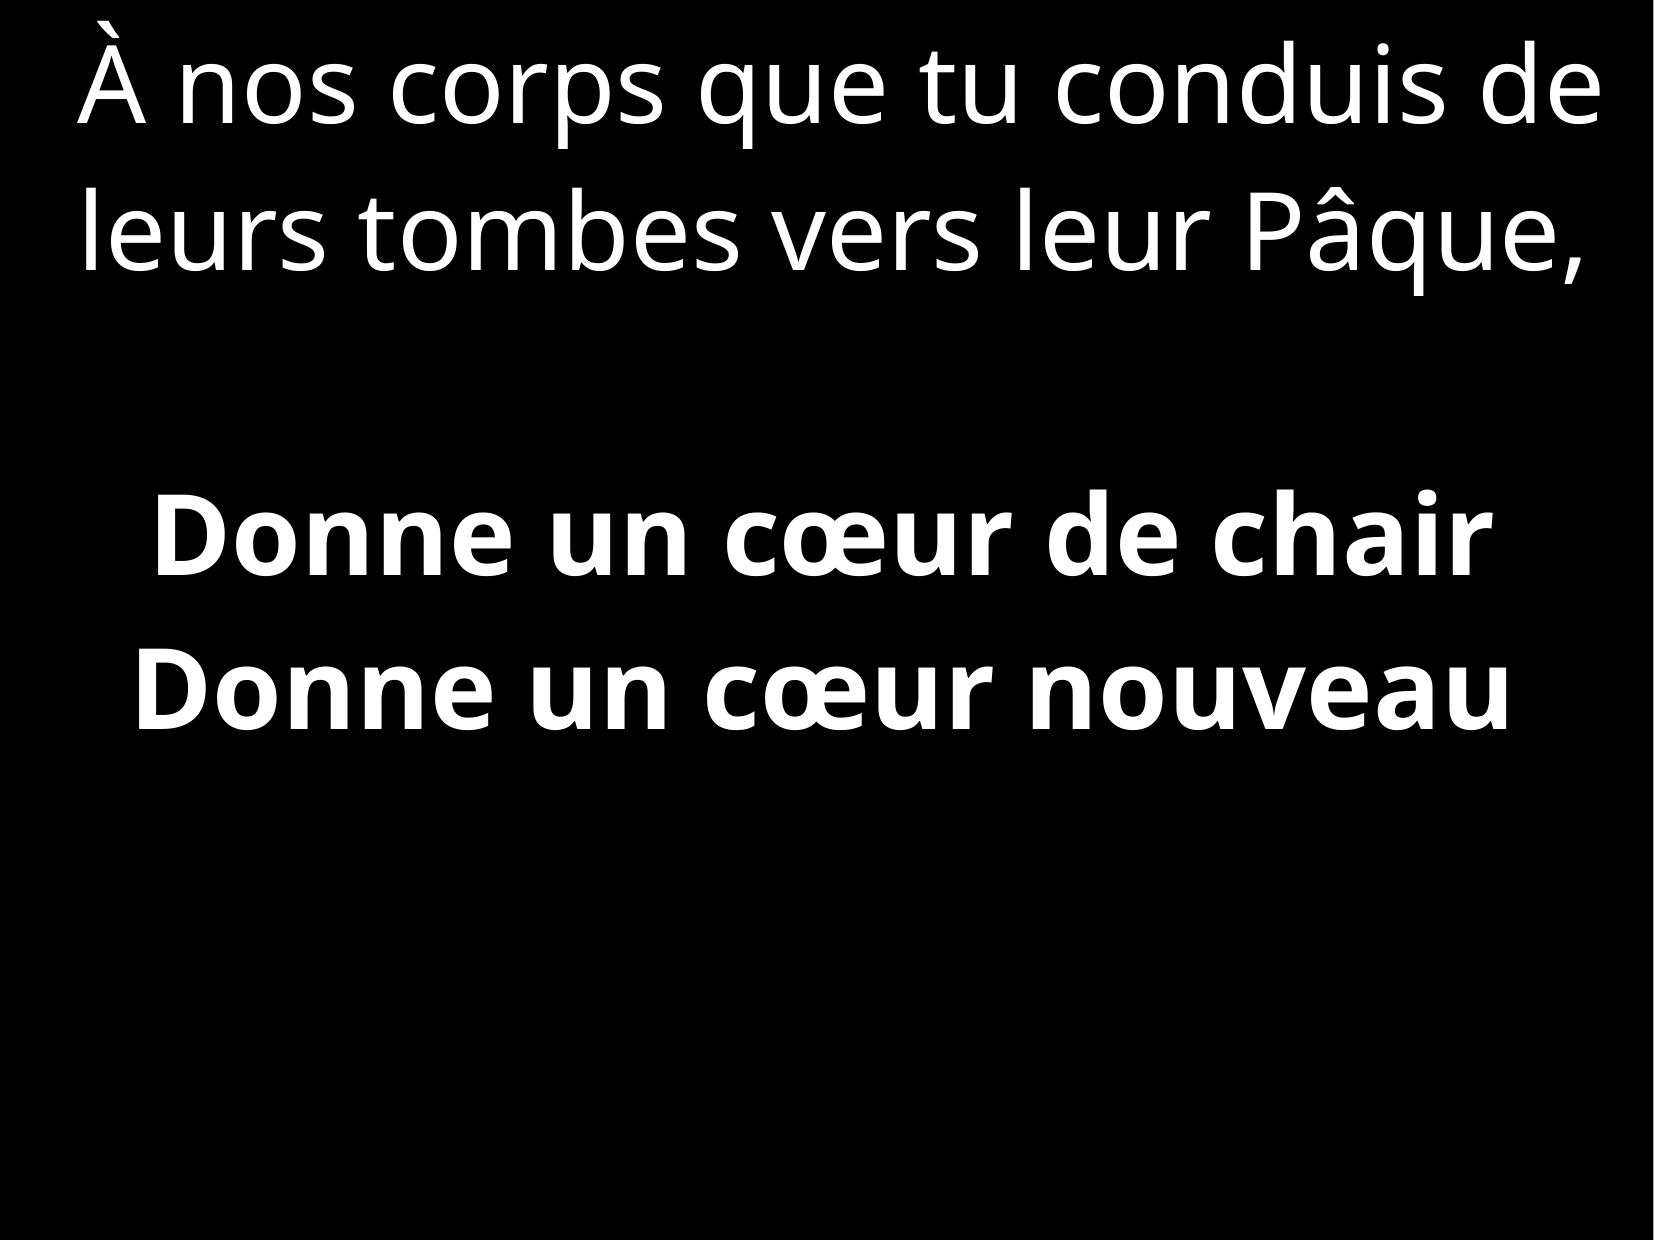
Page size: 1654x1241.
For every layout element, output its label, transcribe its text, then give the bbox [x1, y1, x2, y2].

text_box À nos corps que tu conduis de leurs tombes vers leur Pâque, Donne un cœur de chair Donne un cœur nouveau [0, 0, 1654, 1241]
